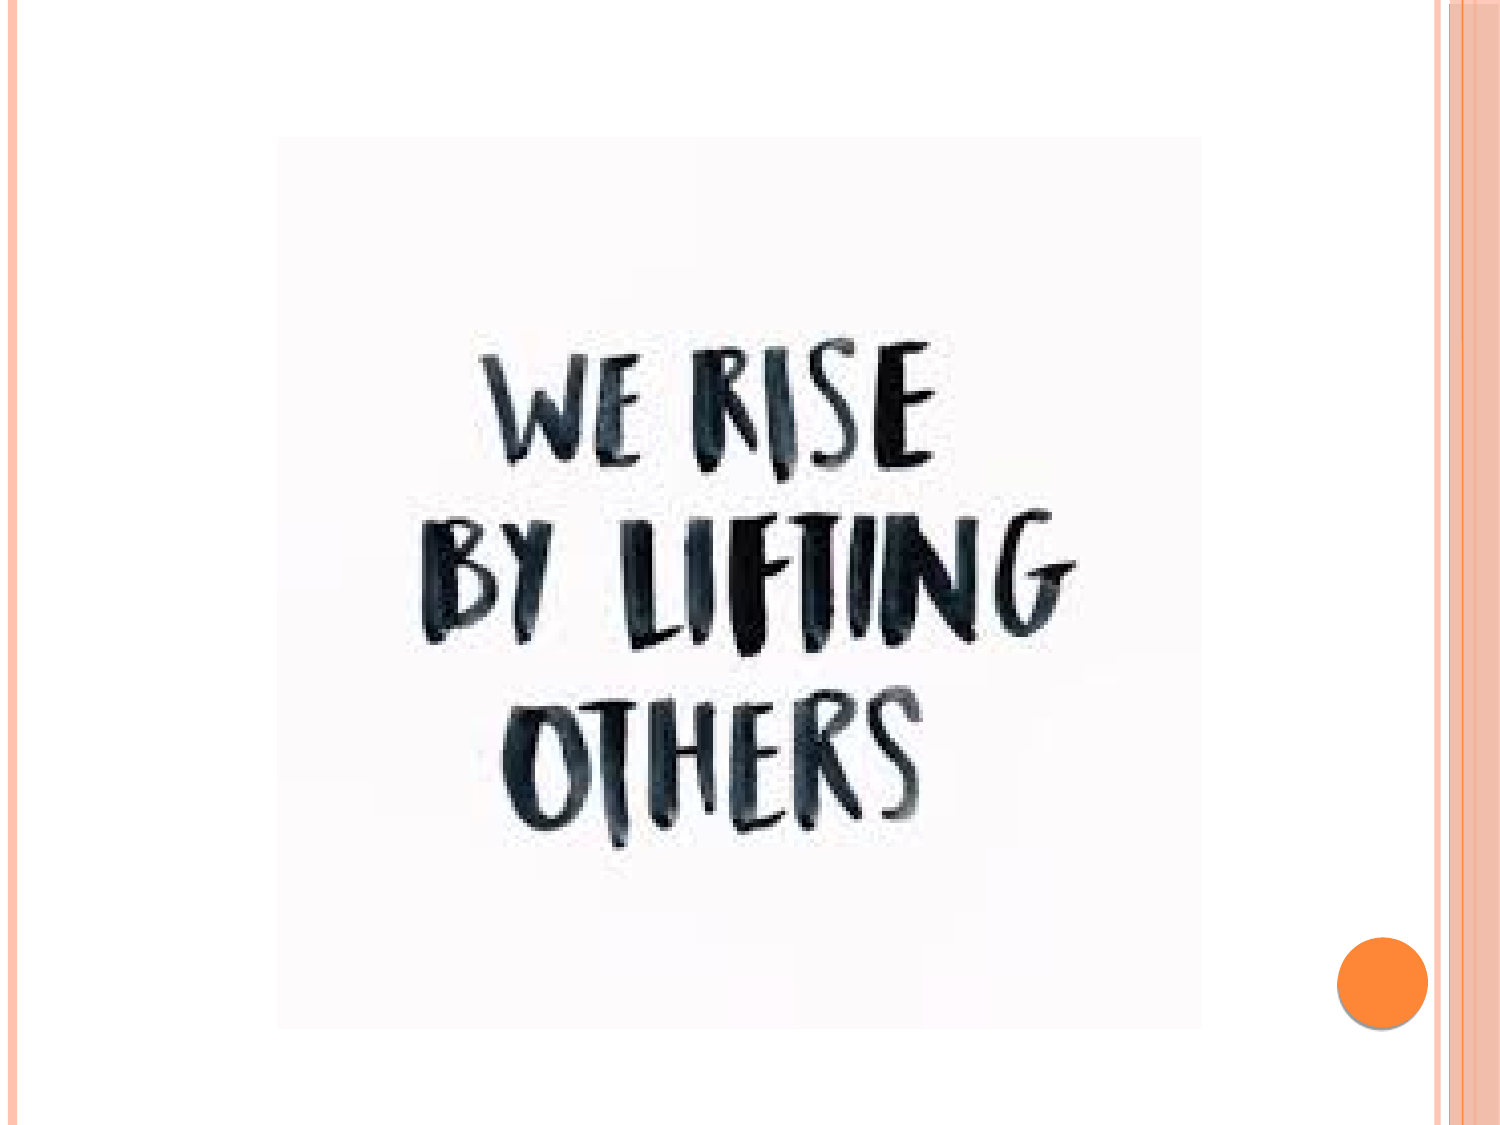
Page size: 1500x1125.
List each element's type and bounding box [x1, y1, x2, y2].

picture [277, 137, 1202, 1030]
